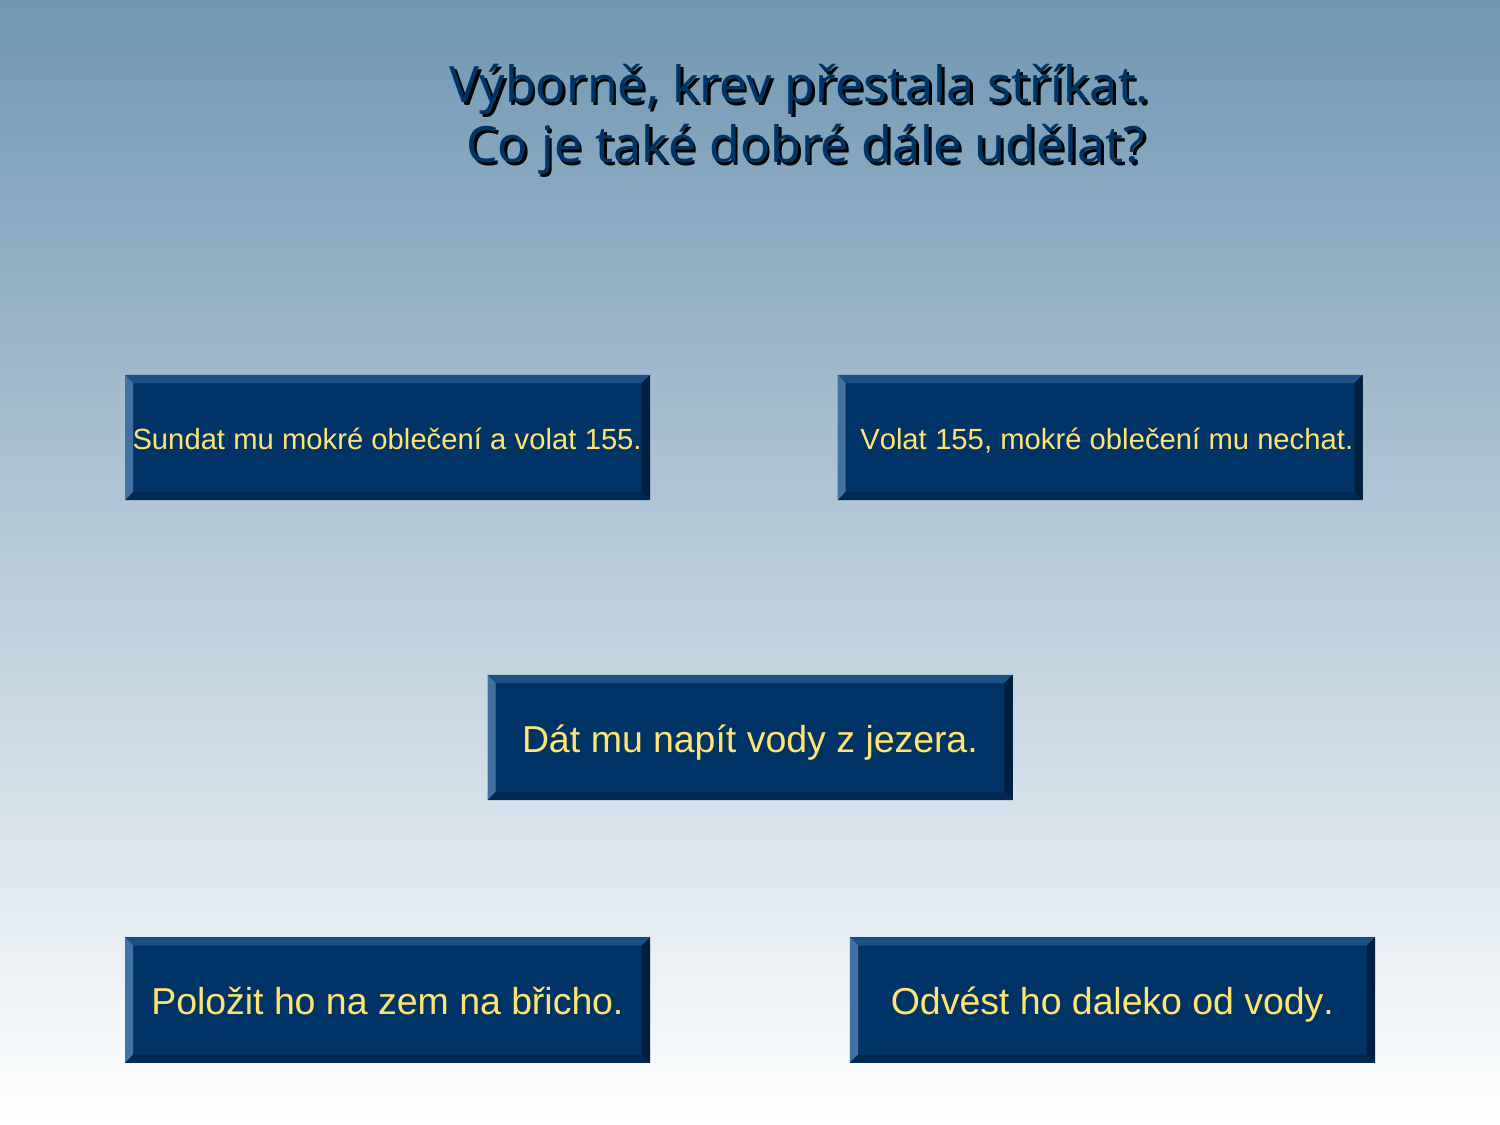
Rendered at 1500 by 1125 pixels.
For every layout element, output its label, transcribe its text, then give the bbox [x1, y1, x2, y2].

table_cell 4 [126, 374, 650, 384]
text_box Položit ho na zem na břicho. [134, 946, 641, 1054]
text_box Sundat mu mokré oblečení a volat 155. [134, 384, 641, 491]
title Výborně, krev přestala stříkat. Co je také dobré dále udělat? [199, 24, 1413, 201]
table_cell 5 [488, 674, 1012, 684]
text_box Dát mu napít vody z jezera. [496, 684, 1004, 791]
table_cell Nedostatečné znalosti [851, 937, 1374, 946]
text_box Odvést ho daleko od vody. [859, 946, 1366, 1054]
table_cell 4–0 [838, 374, 1362, 384]
text_box Volat 155, mokré oblečení mu nechat. [846, 384, 1354, 491]
table_cell Špatné znalosti [126, 937, 649, 946]
